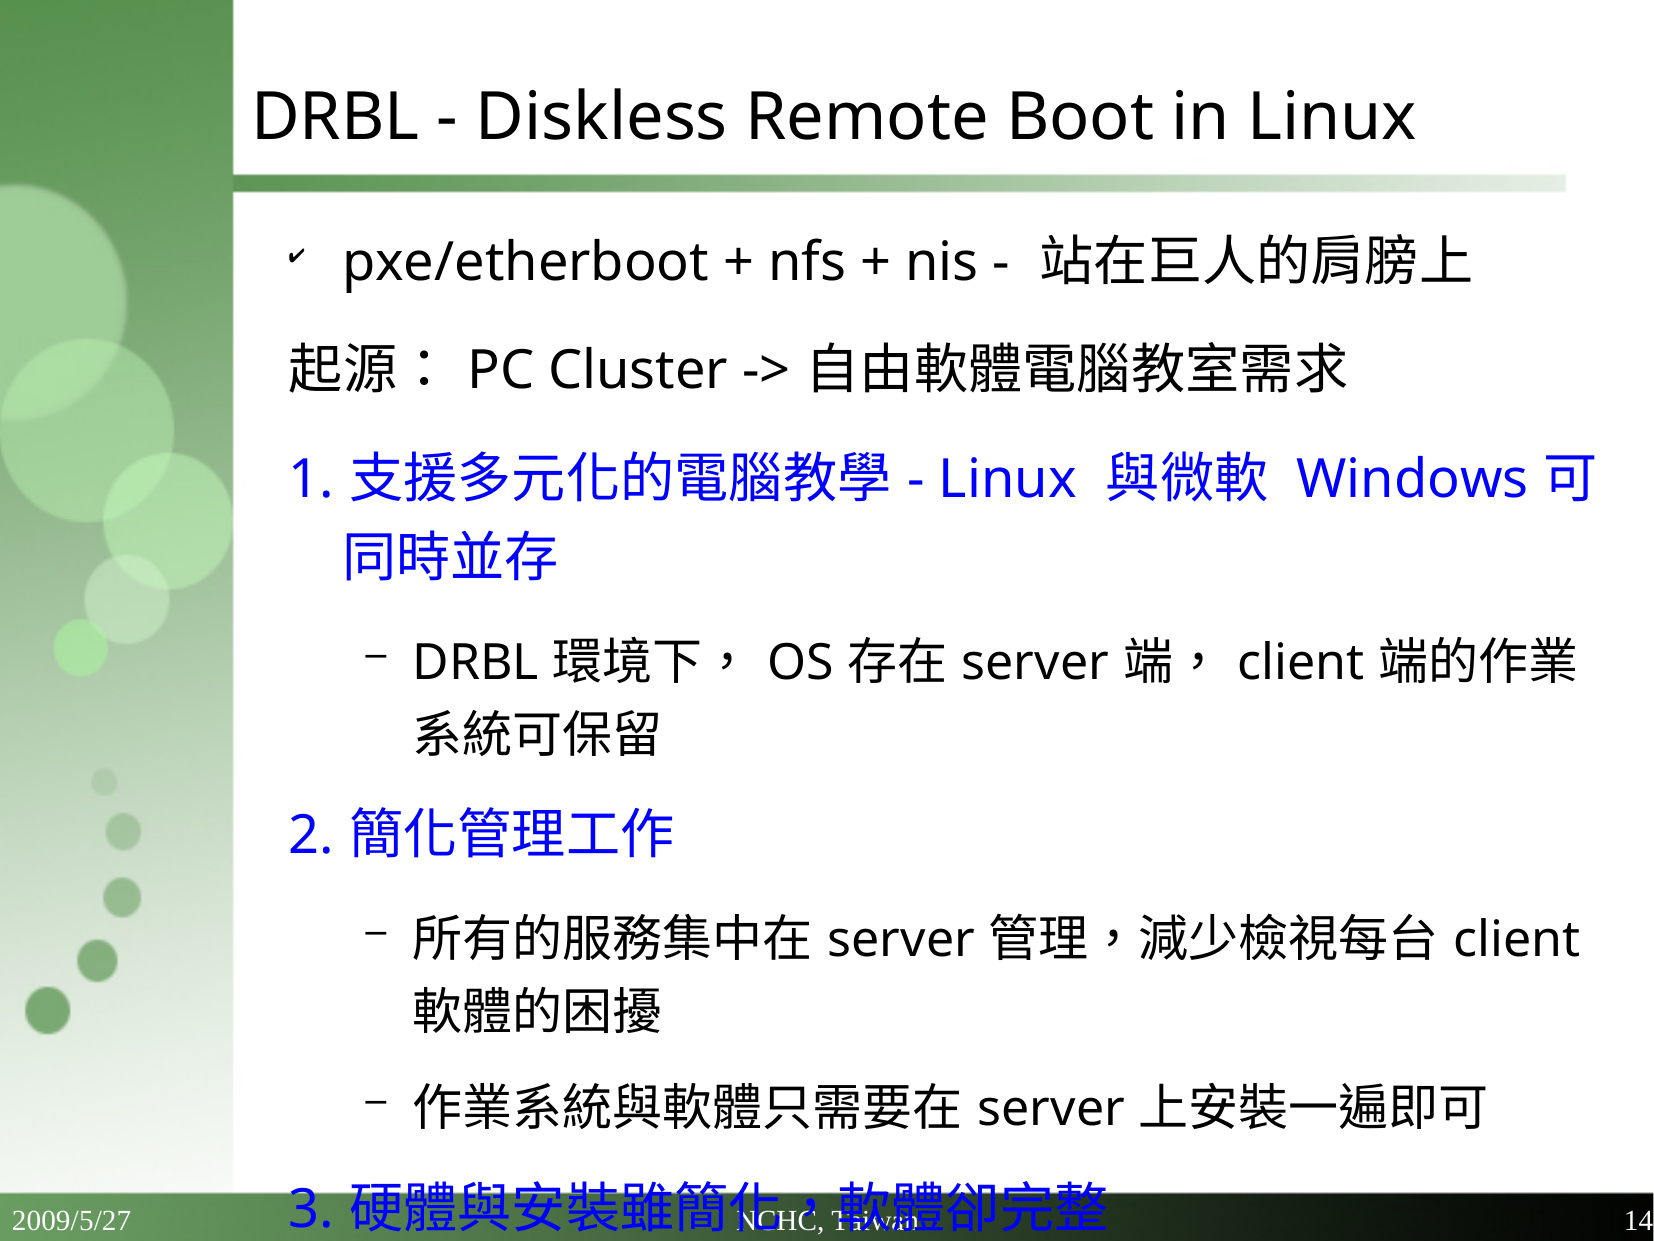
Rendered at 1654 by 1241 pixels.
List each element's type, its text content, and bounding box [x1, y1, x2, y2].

list pxe/etherboot + nfs + nis - 站在巨人的肩膀上 起源：PC Cluster ->自由軟體電腦教室需求 1.支援多元化的電腦教學- Linux 與微軟 Windows可同時並存 DRBL環境下，OS存在server端，client端的作業系統可保留 2.簡化管理工作 所有的服務集中在server管理，減少檢視每台client軟體的困擾 作業系統與軟體只需要在server上安裝一遍即可 3.硬體與安裝雖簡化，軟體卻完整 軟體和逐一安裝的機器一樣，沒有任何偷工減料 [256, 209, 1615, 1137]
picture [0, 0, 1654, 1241]
title DRBL - Diskless Remote Boot in Linux [236, 41, 1595, 185]
